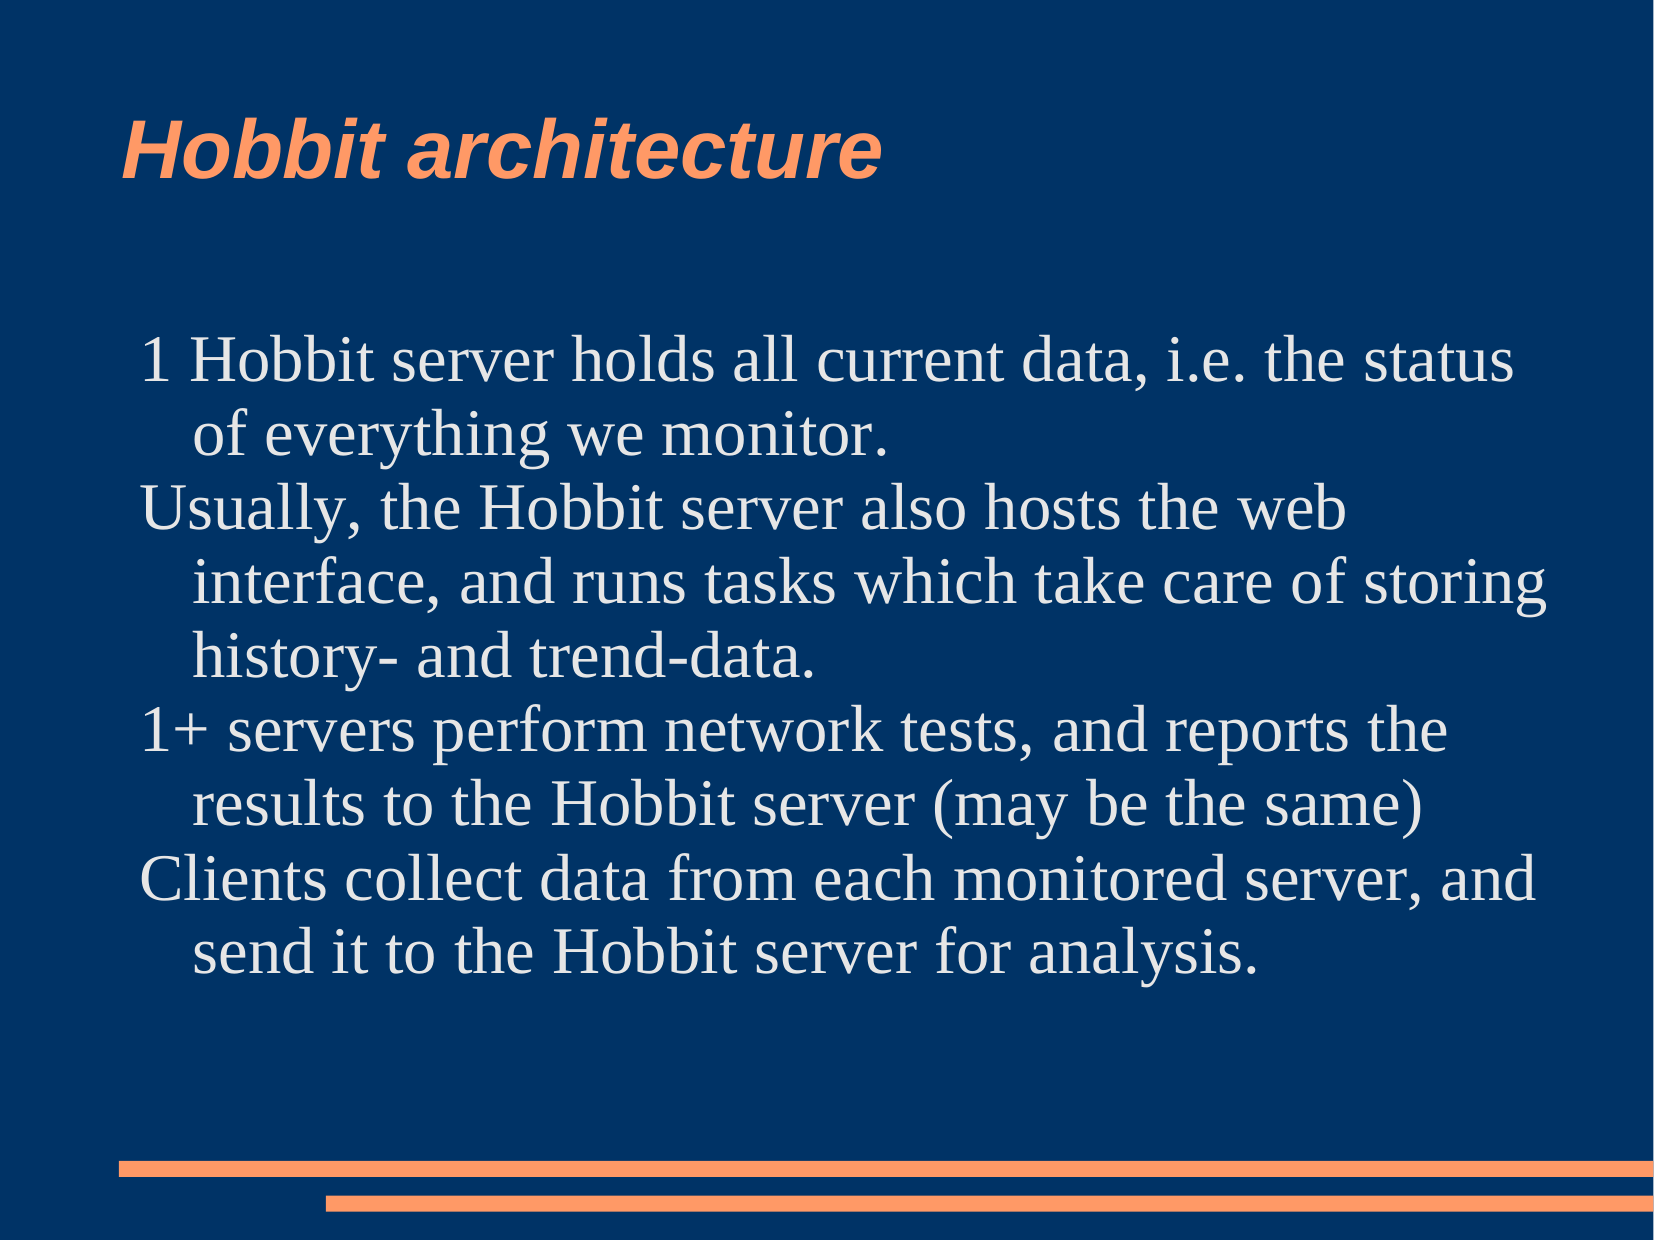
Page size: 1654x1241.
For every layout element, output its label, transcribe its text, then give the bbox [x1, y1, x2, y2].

list 1 Hobbit server holds all current data, i.e. the status of everything we monitor. Usually, the Hobbit server also hosts the web interface, and runs tasks which take care of storing history- and trend-data. 1+ servers perform network tests, and reports the results to the Hobbit server (may be the same) Clients collect data from each monitored server, and send it to the Hobbit server for analysis. [121, 322, 1561, 1133]
title Hobbit architecture [121, 46, 1534, 254]
